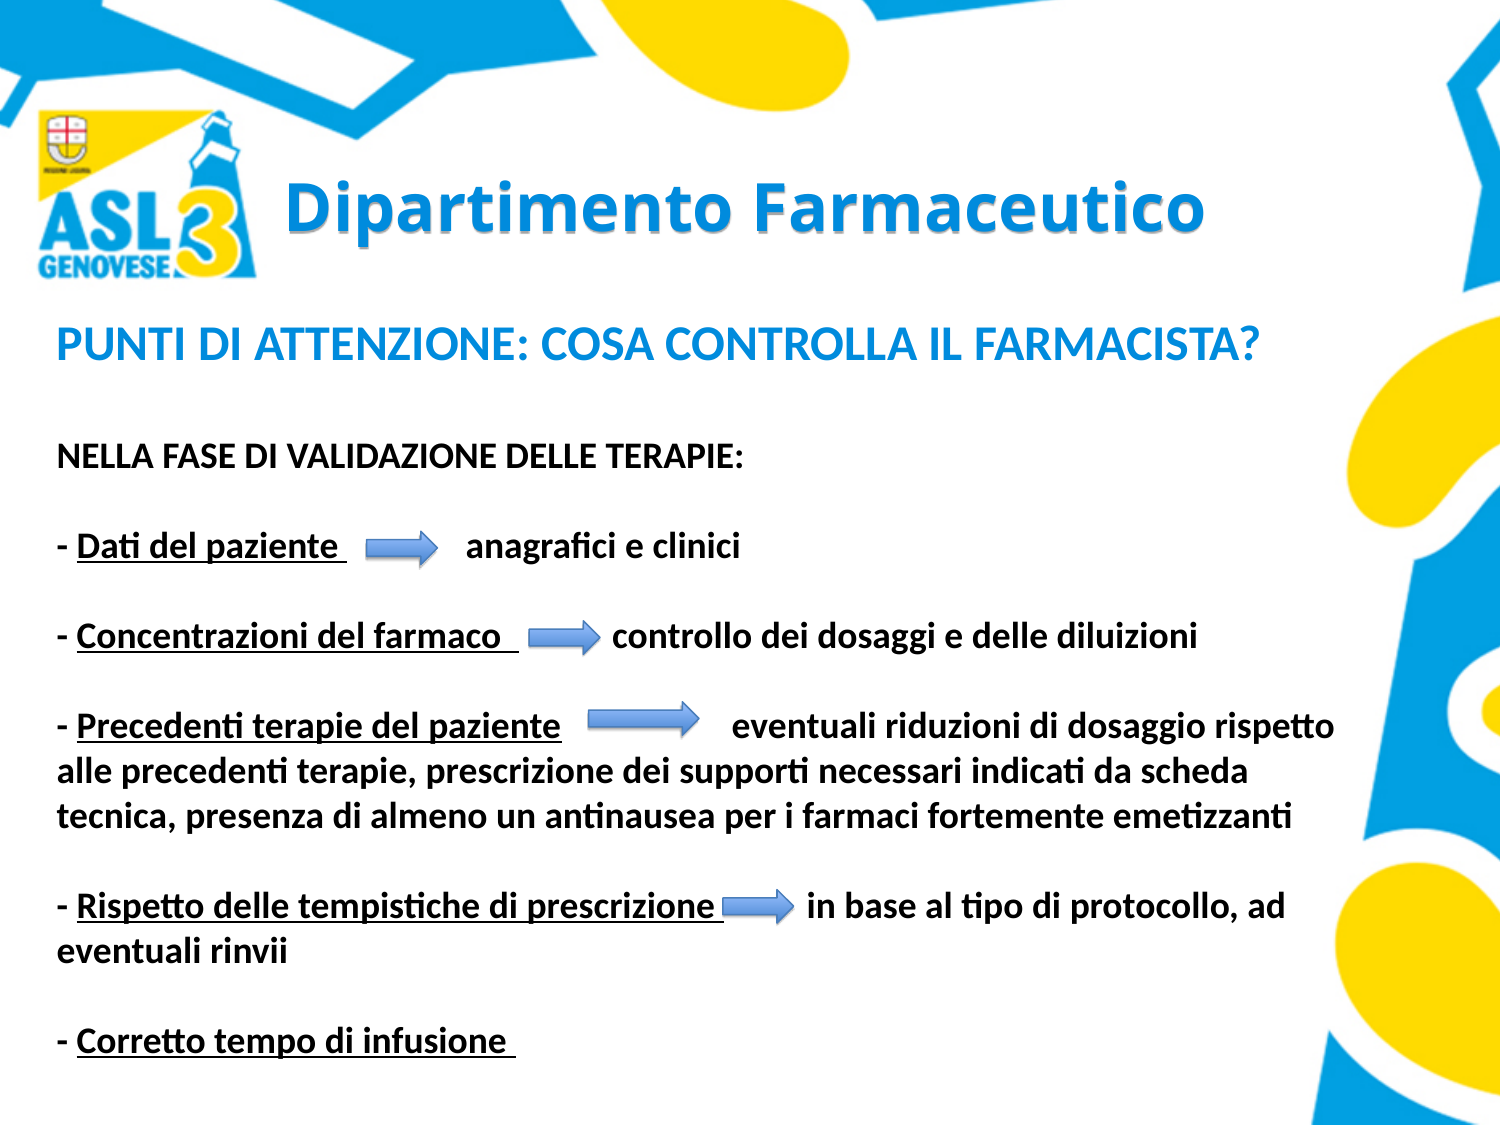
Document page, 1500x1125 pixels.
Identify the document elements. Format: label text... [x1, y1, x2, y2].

text_box PUNTI DI ATTENZIONE: COSA CONTROLLA IL FARMACISTA? NELLA FASE DI VALIDAZIONE DELLE TERAPIE: - Dati del paziente anagrafici e clinici - Concentrazioni del farmaco controllo dei dosaggi e delle diluizioni - Precedenti terapie del paziente eventuali riduzioni di dosaggio rispetto alle precedenti terapie, prescrizione dei supporti necessari indicati da scheda tecnica, presenza di almeno un antinausea per i farmaci fortemente emetizzanti - Rispetto delle tempistiche di prescrizione in base al tipo di protocollo, ad eventuali rinvii - Corretto tempo di infusione [42, 303, 1358, 1125]
title Dipartimento Farmaceutico [268, 157, 1331, 273]
text_box [588, 701, 700, 736]
text_box [722, 889, 794, 923]
text_box [41, 273, 1451, 334]
text_box [366, 531, 438, 565]
text_box [529, 620, 601, 655]
